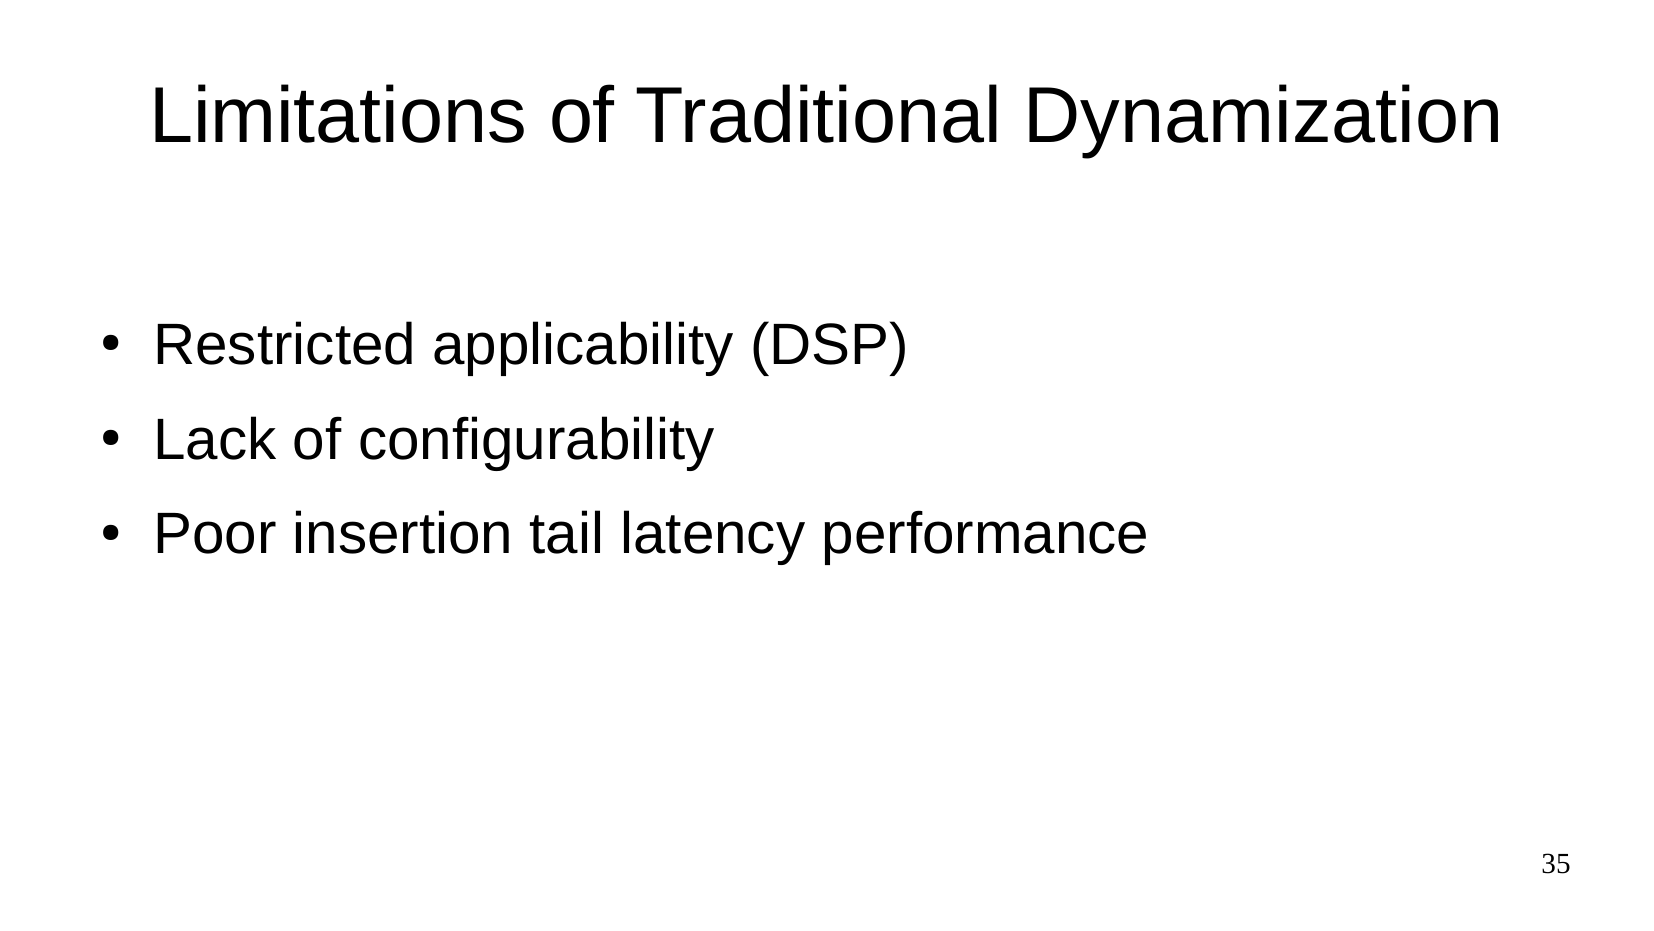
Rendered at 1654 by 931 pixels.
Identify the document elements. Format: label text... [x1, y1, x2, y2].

title Limitations of Traditional Dynamization [82, 37, 1571, 193]
list Restricted applicability (DSP) Lack of configurability Poor insertion tail latency performance [82, 312, 1571, 852]
